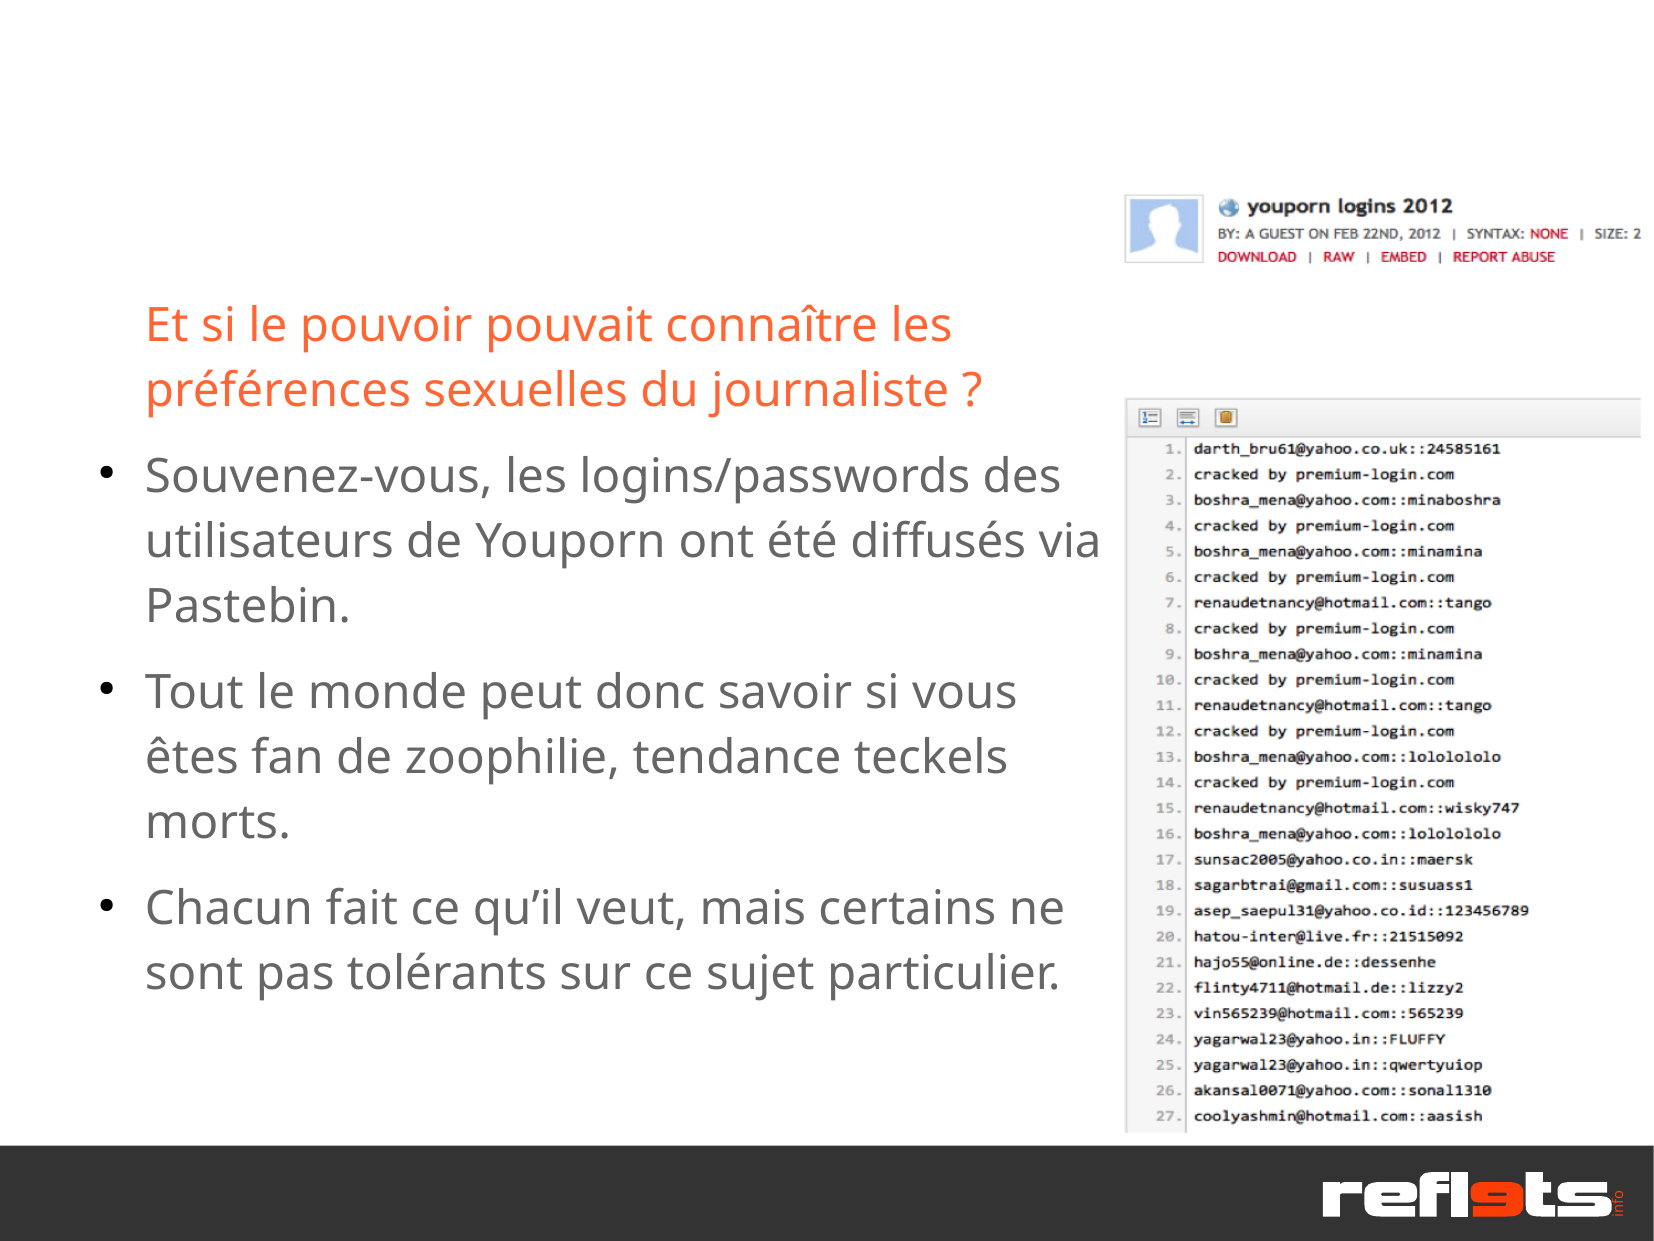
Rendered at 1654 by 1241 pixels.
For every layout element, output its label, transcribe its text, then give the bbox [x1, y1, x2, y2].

list Et si le pouvoir pouvait connaître les préférences sexuelles du journaliste ? Souvenez-vous, les logins/passwords des utilisateurs de Youporn ont été diffusés via Pastebin. Tout le monde peut donc savoir si vous êtes fan de zoophilie, tendance teckels morts. Chacun fait ce qu’il veut, mais certains ne sont pas tolérants sur ce sujet particulier. [82, 290, 1111, 1010]
picture [1122, 188, 1642, 1134]
